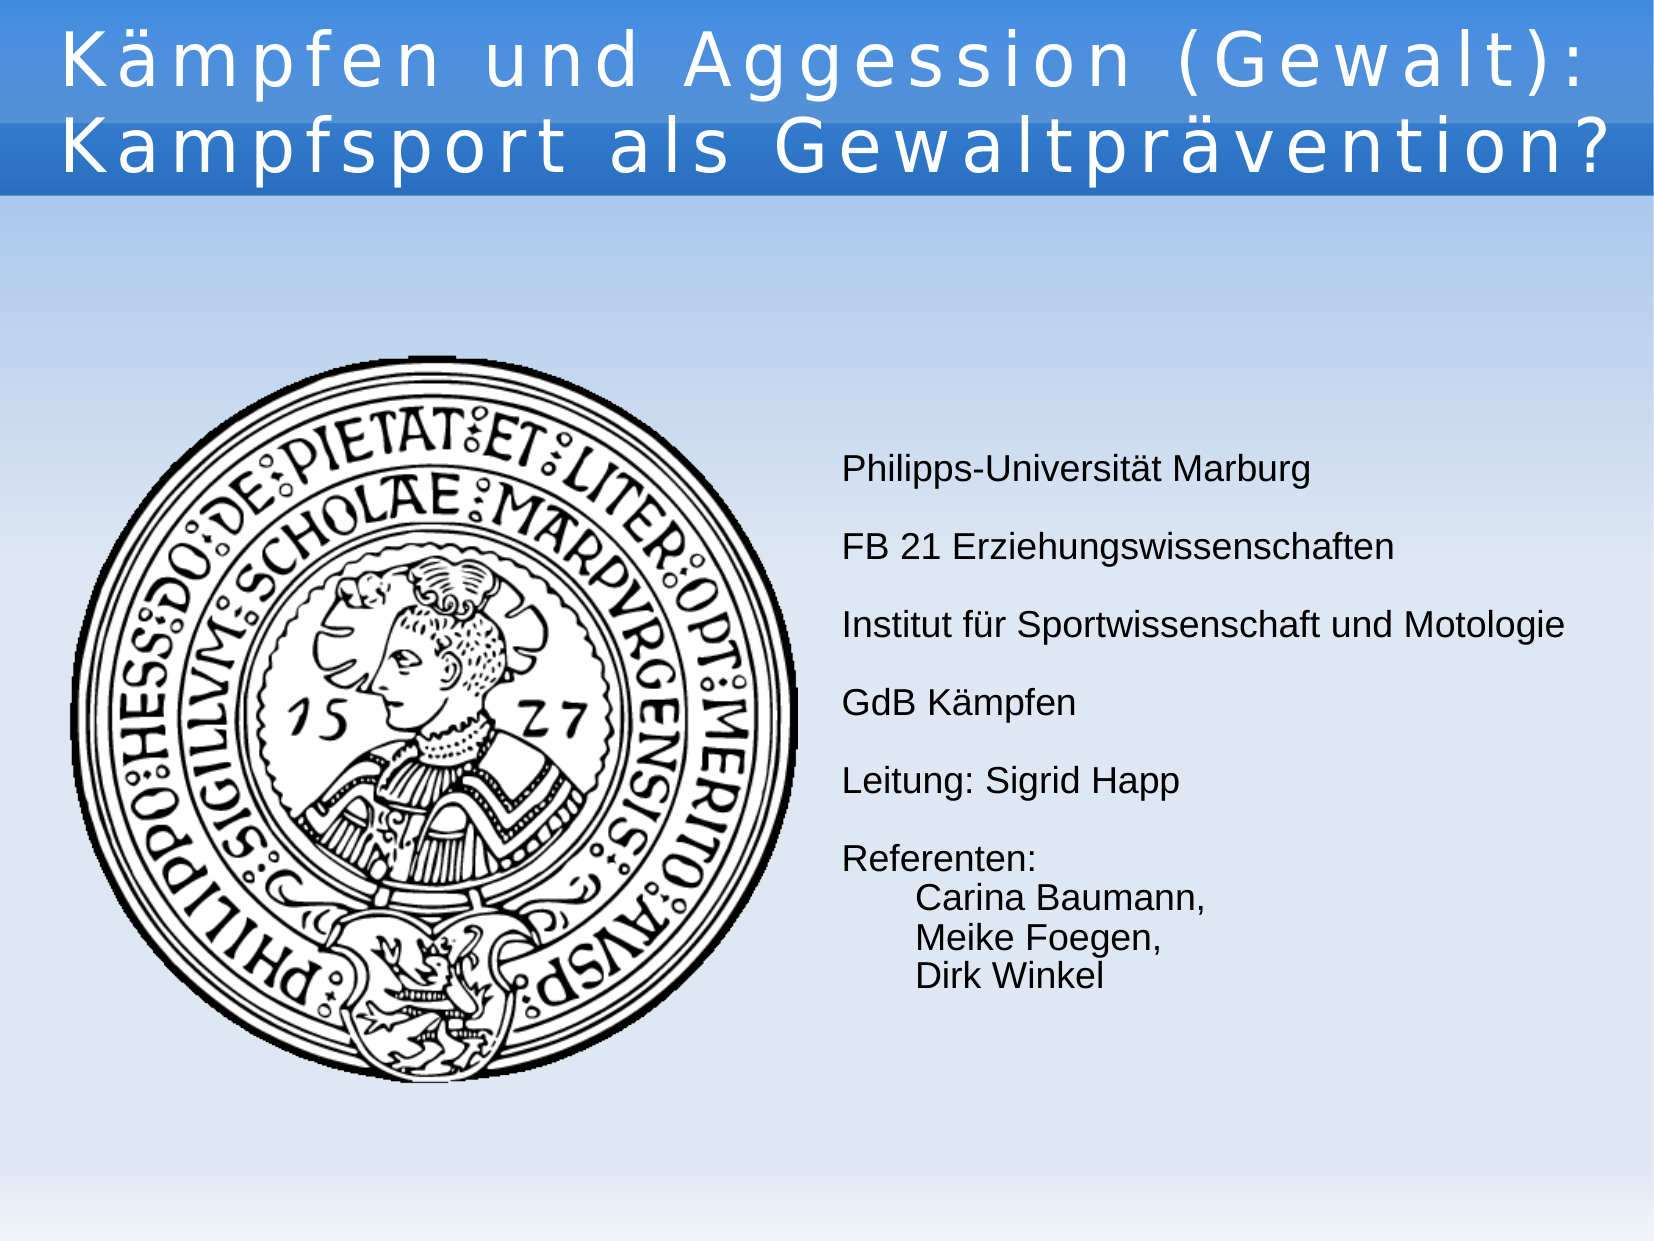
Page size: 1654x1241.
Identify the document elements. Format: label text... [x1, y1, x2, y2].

title Kämpfen und Aggession (Gewalt): Kampfsport als Gewaltprävention? [59, 15, 1625, 192]
picture [0, 0, 1654, 1241]
text_box Philipps-Universität Marburg FB 21 Erziehungswissenschaften Institut für Sportwissenschaft und Motologie GdB Kämpfen Leitung: Sigrid Happ Referenten: Carina Baumann, Meike Foegen, Dirk Winkel [826, 442, 1581, 1005]
